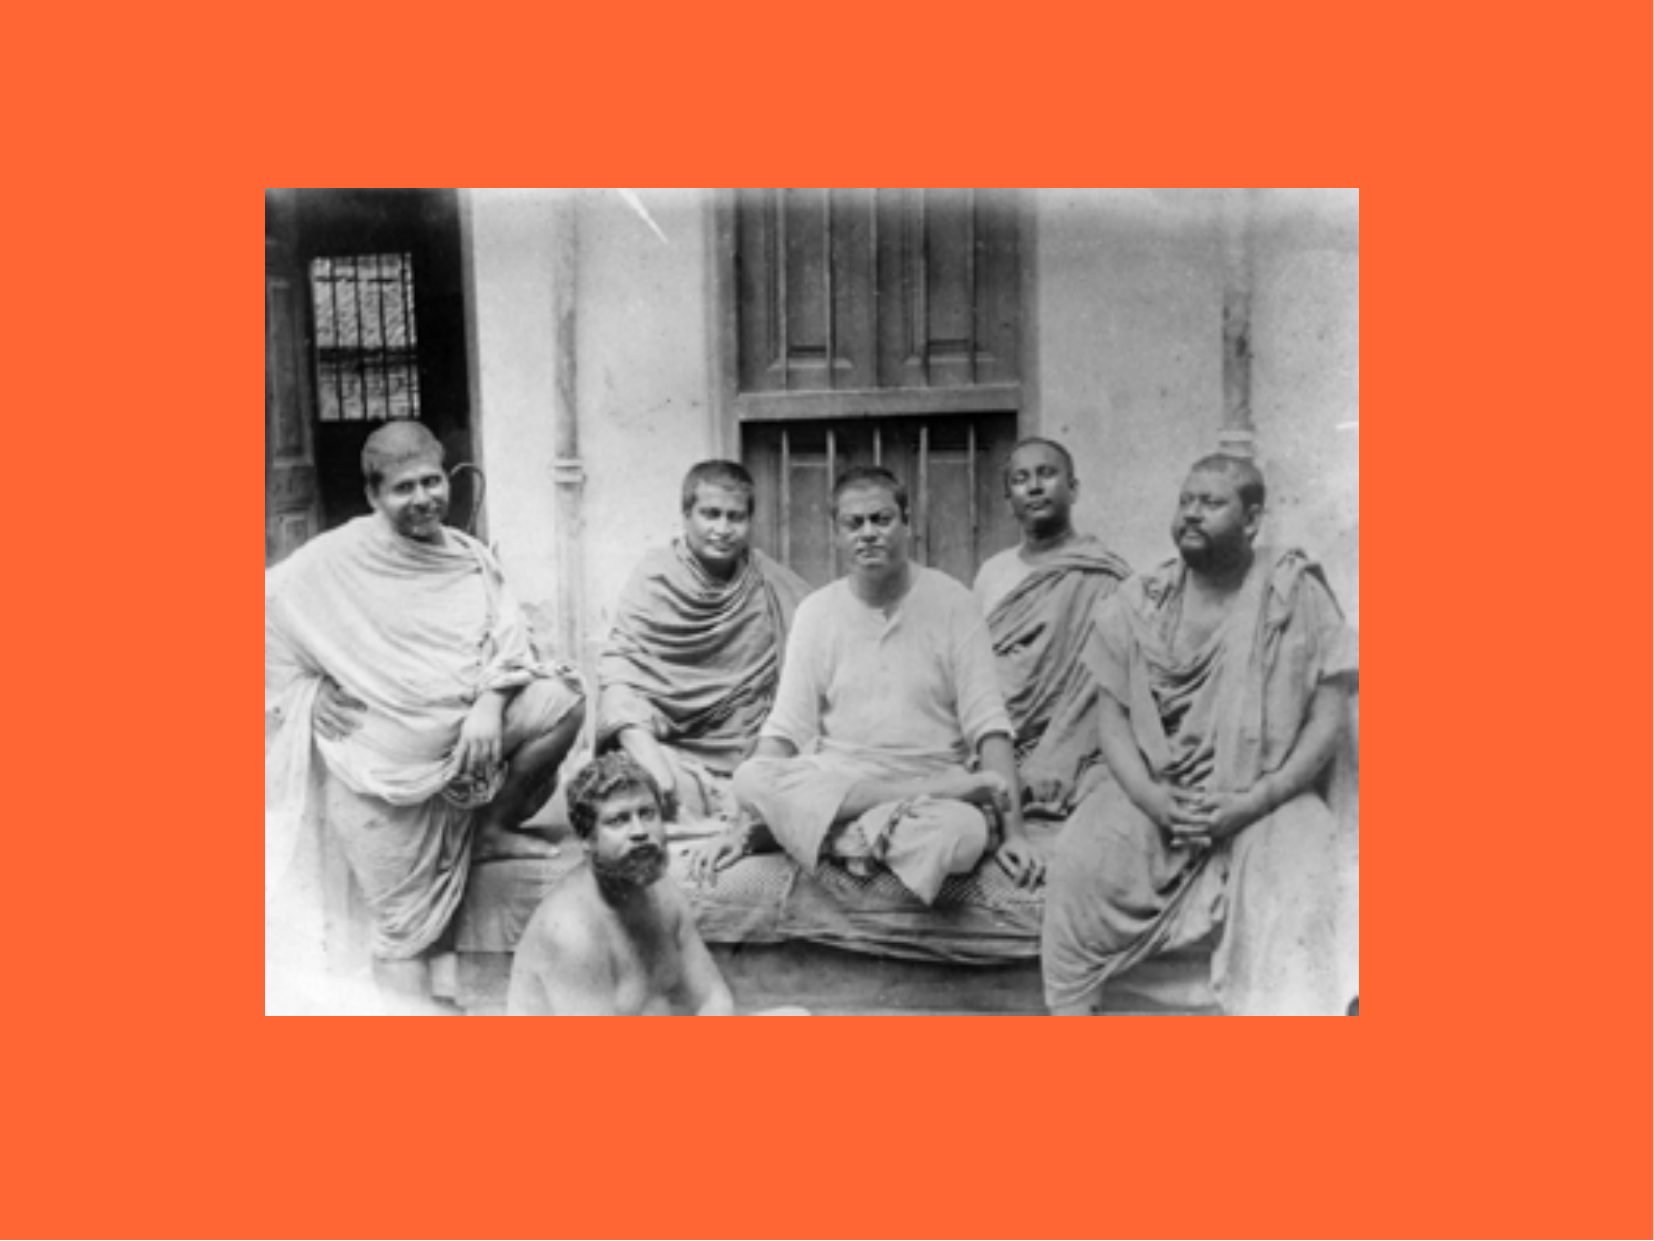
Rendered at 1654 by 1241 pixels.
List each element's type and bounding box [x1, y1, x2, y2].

picture [265, 188, 1359, 1016]
